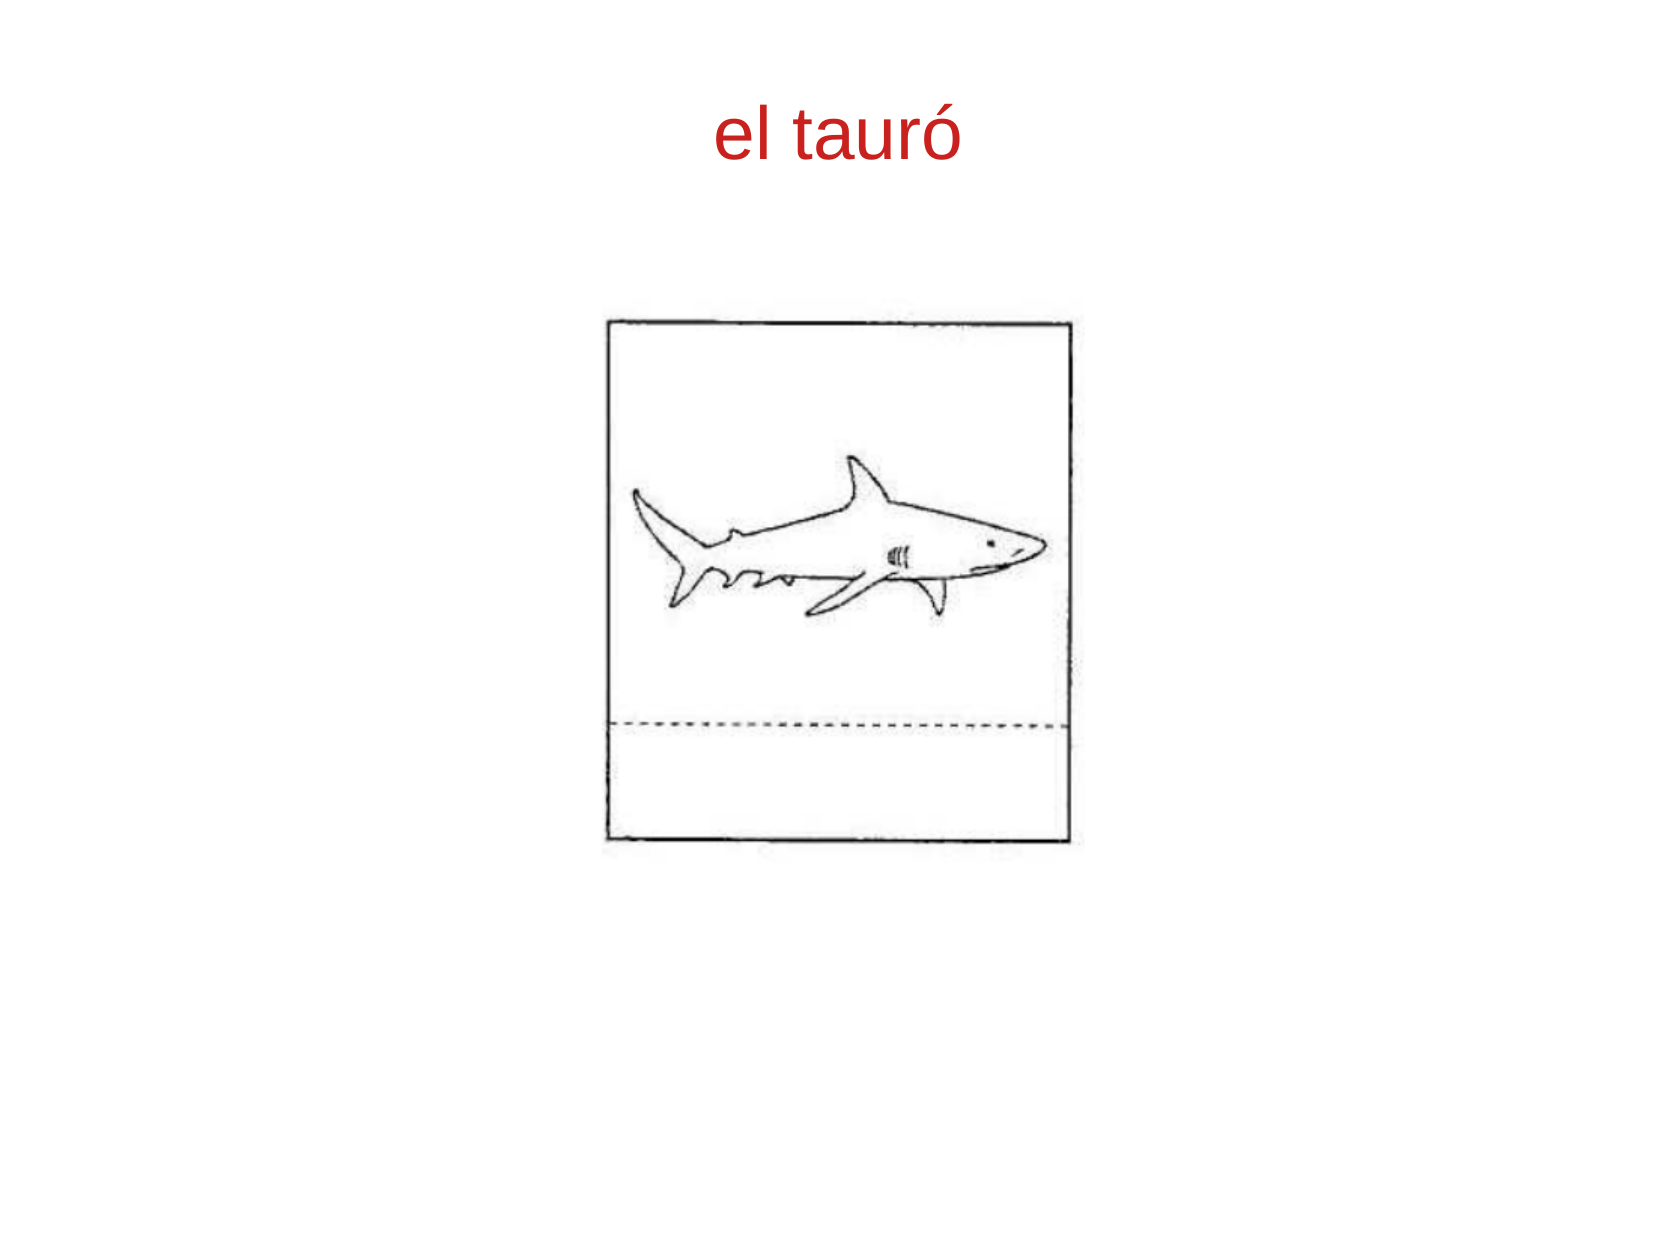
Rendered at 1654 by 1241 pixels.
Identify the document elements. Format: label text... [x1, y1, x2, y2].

text_box el tauró [389, 58, 1288, 201]
picture [581, 291, 1094, 873]
